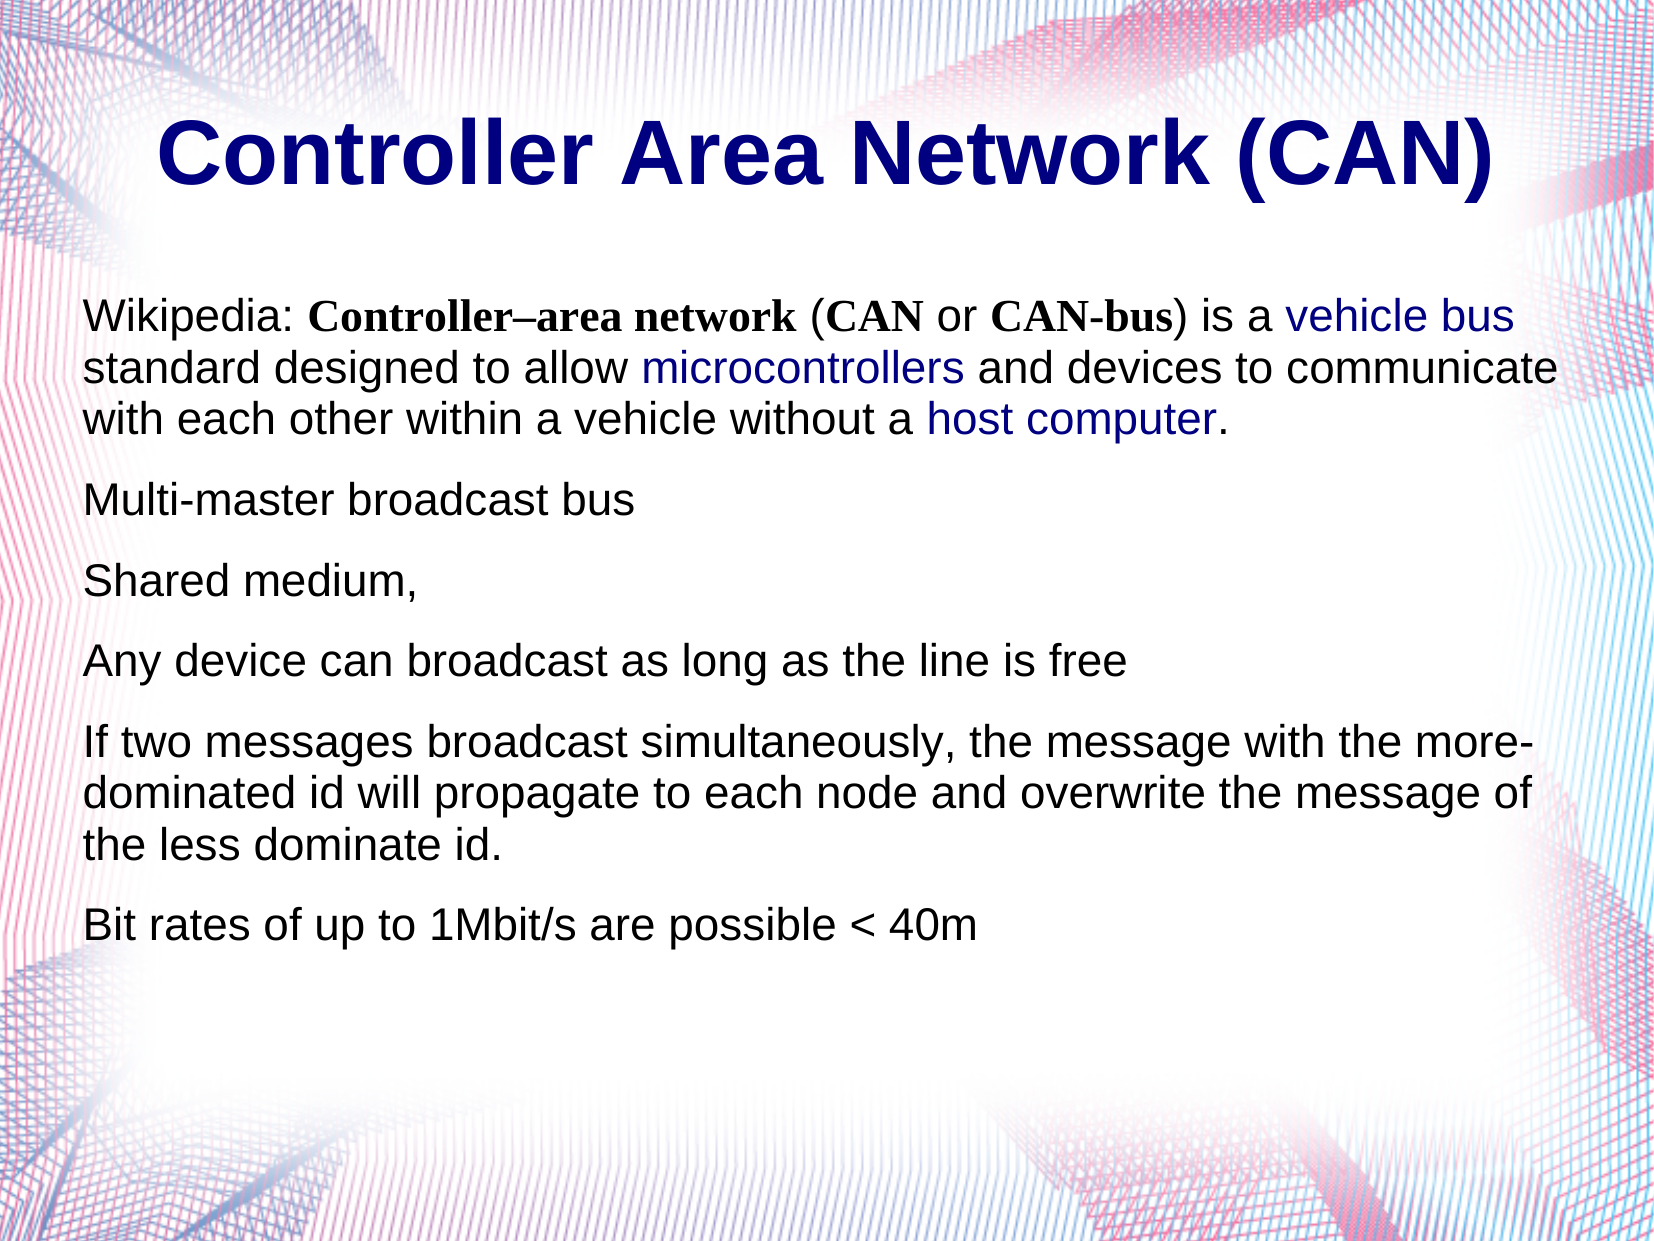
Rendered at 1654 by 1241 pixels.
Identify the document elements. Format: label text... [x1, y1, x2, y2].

title Controller Area Network (CAN) [82, 49, 1571, 257]
picture [0, 0, 1654, 1241]
list Wikipedia: Controller–area network (CAN or CAN-bus) is a vehicle bus standard designed to allow microcontrollers and devices to communicate with each other within a vehicle without a host computer. Multi-master broadcast bus Shared medium, Any device can broadcast as long as the line is free If two messages broadcast simultaneously, the message with the more-dominated id will propagate to each node and overwrite the message of the less dominate id. Bit rates of up to 1Mbit/s are possible < 40m [82, 290, 1571, 1109]
